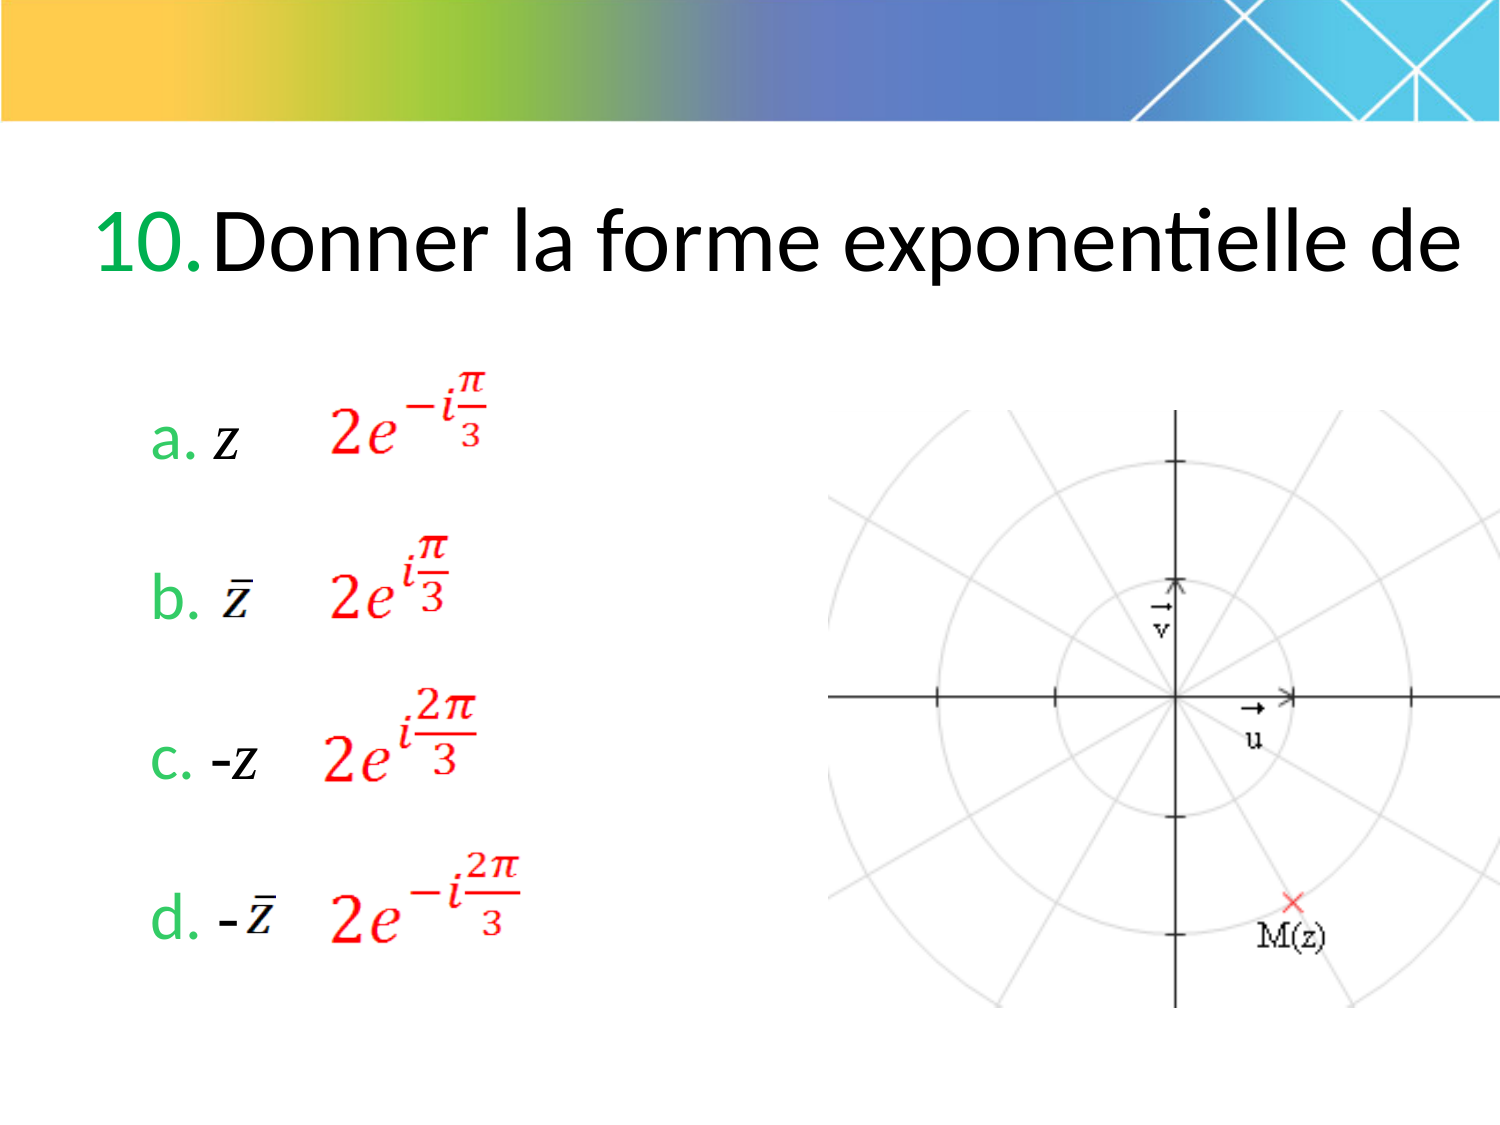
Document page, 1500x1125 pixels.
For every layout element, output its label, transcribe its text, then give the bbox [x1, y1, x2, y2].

picture [328, 843, 523, 961]
picture [828, 410, 1500, 1008]
picture [222, 562, 253, 632]
picture [246, 878, 276, 948]
picture [328, 527, 453, 633]
picture [328, 363, 489, 469]
text_box a. z b. c. -z d. - [135, 385, 821, 961]
picture [321, 679, 481, 797]
title Donner la forme exponentielle de [75, 163, 1500, 305]
picture [0, 0, 1500, 123]
